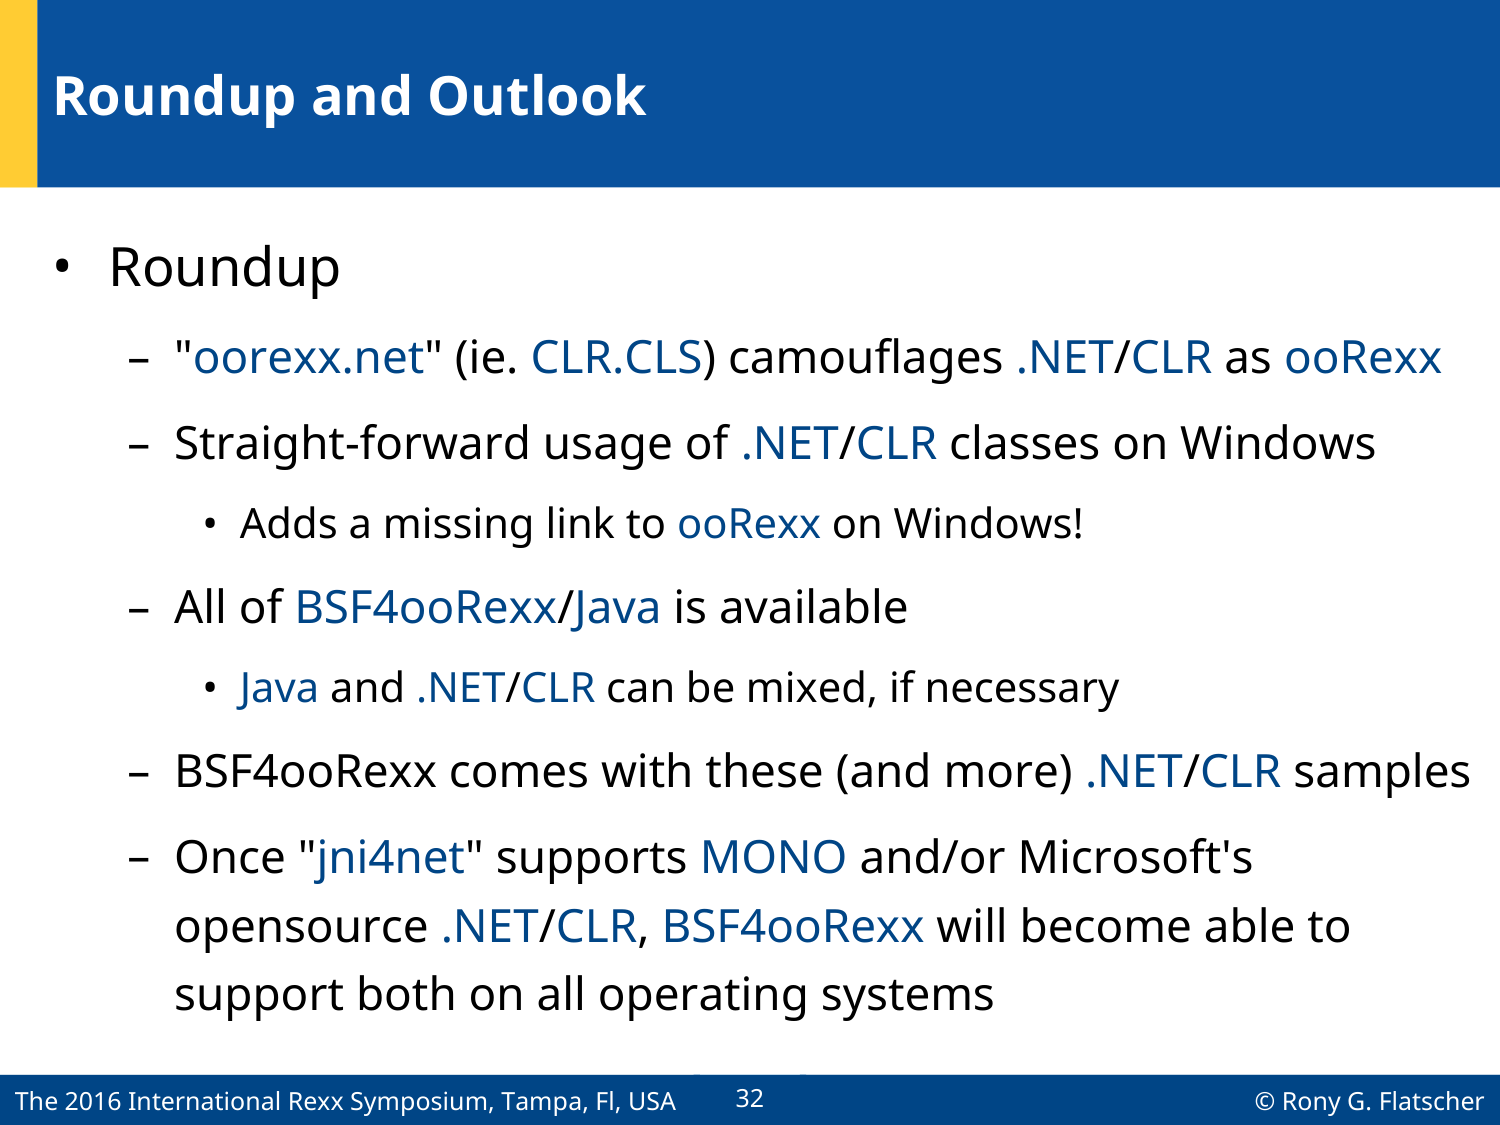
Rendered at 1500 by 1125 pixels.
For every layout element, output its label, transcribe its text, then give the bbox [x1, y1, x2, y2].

title Roundup and Outlook [37, 0, 1500, 188]
list Roundup "oorexx.net" (ie. CLR.CLS) camouflages .NET/CLR as ooRexx Straight-forward usage of .NET/CLR classes on Windows Adds a missing link to ooRexx on Windows! All of BSF4ooRexx/Java is available Java and .NET/CLR can be mixed, if necessary BSF4ooRexx comes with these (and more) .NET/CLR samples Once "jni4net" supports MONO and/or Microsoft's opensource .NET/CLR, BSF4ooRexx will become able to support both on all operating systems [37, 208, 1500, 1046]
